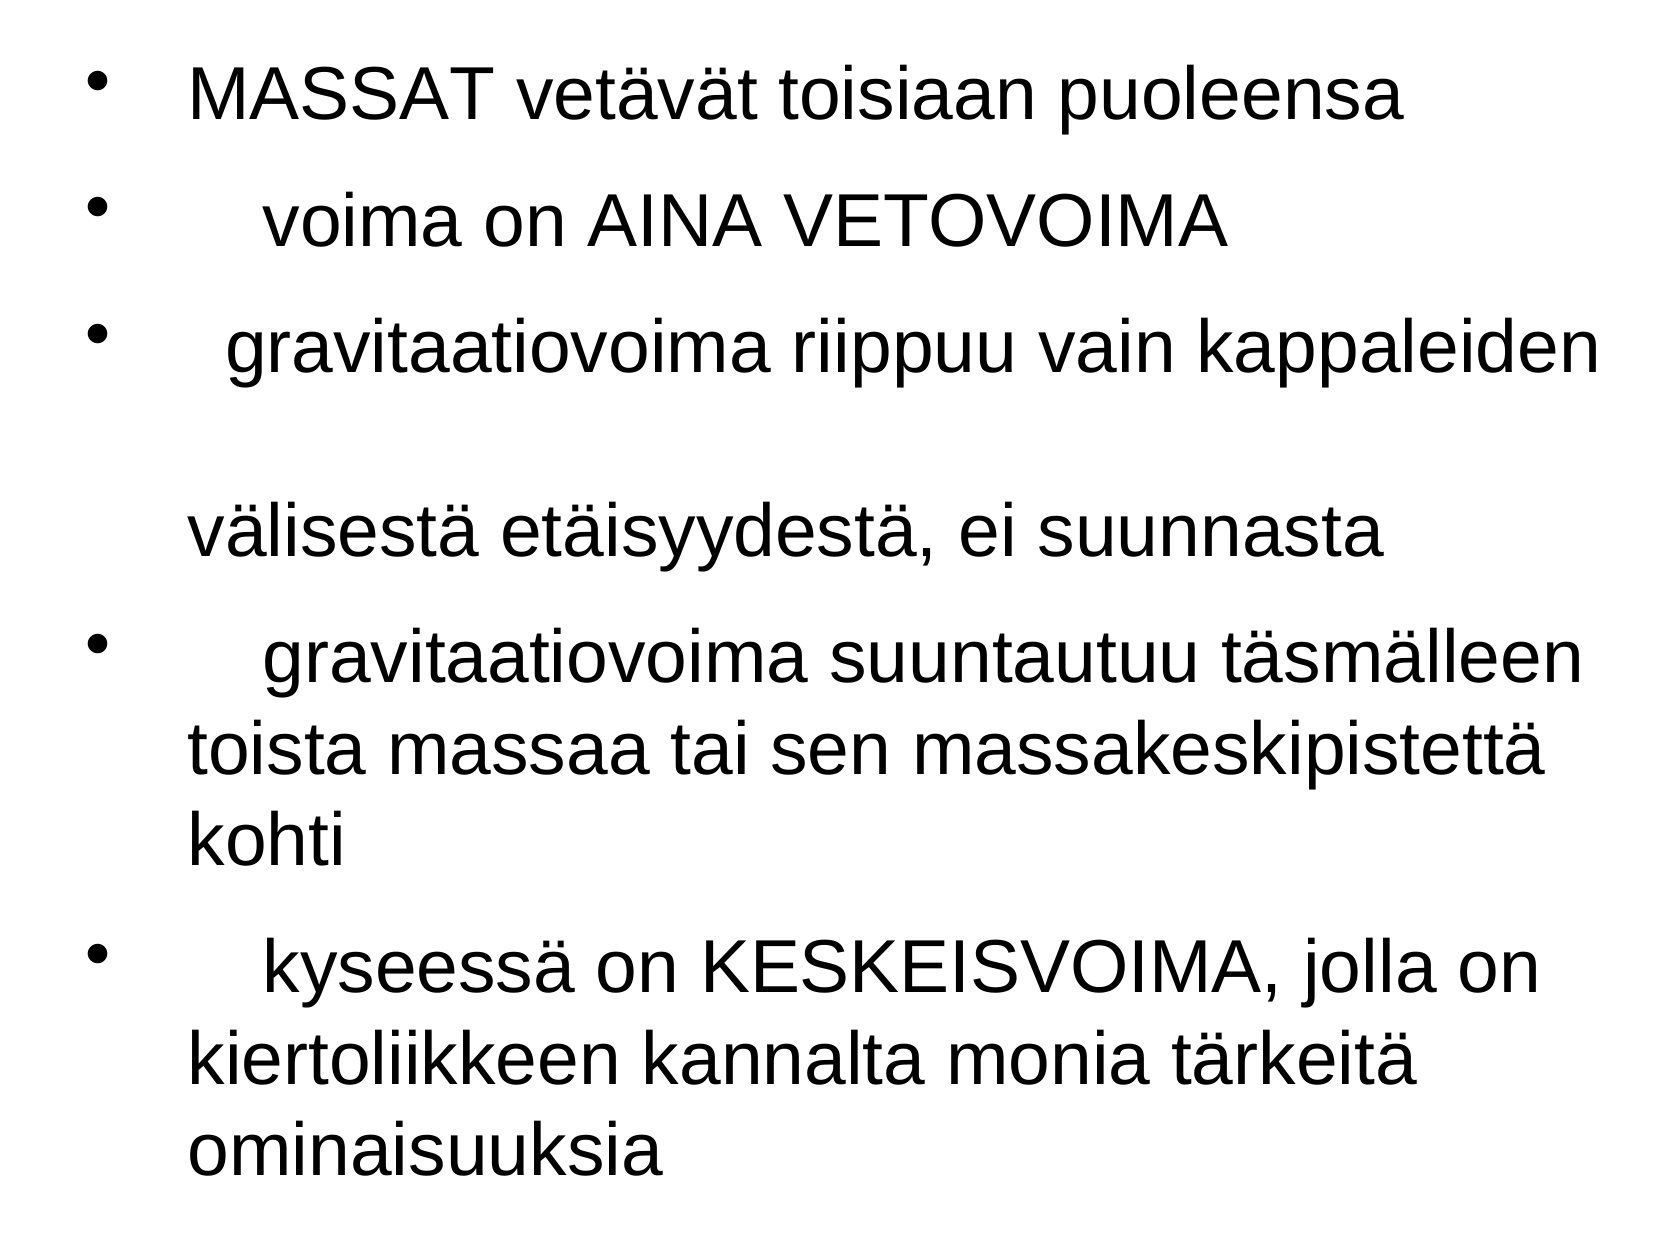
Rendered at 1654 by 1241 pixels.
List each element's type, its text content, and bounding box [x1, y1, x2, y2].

text_box MASSAT vetävät toisiaan puoleensa voima on AINA VETOVOIMA  gravitaatiovoima riippuu vain kappaleiden välisestä etäisyydestä, ei suunnasta gravitaatiovoima suuntautuu täsmälleen toista massaa tai sen massakeskipistettä kohti kyseessä on KESKEISVOIMA, jolla on kiertoliikkeen kannalta monia tärkeitä ominaisuuksia [70, 35, 1630, 939]
